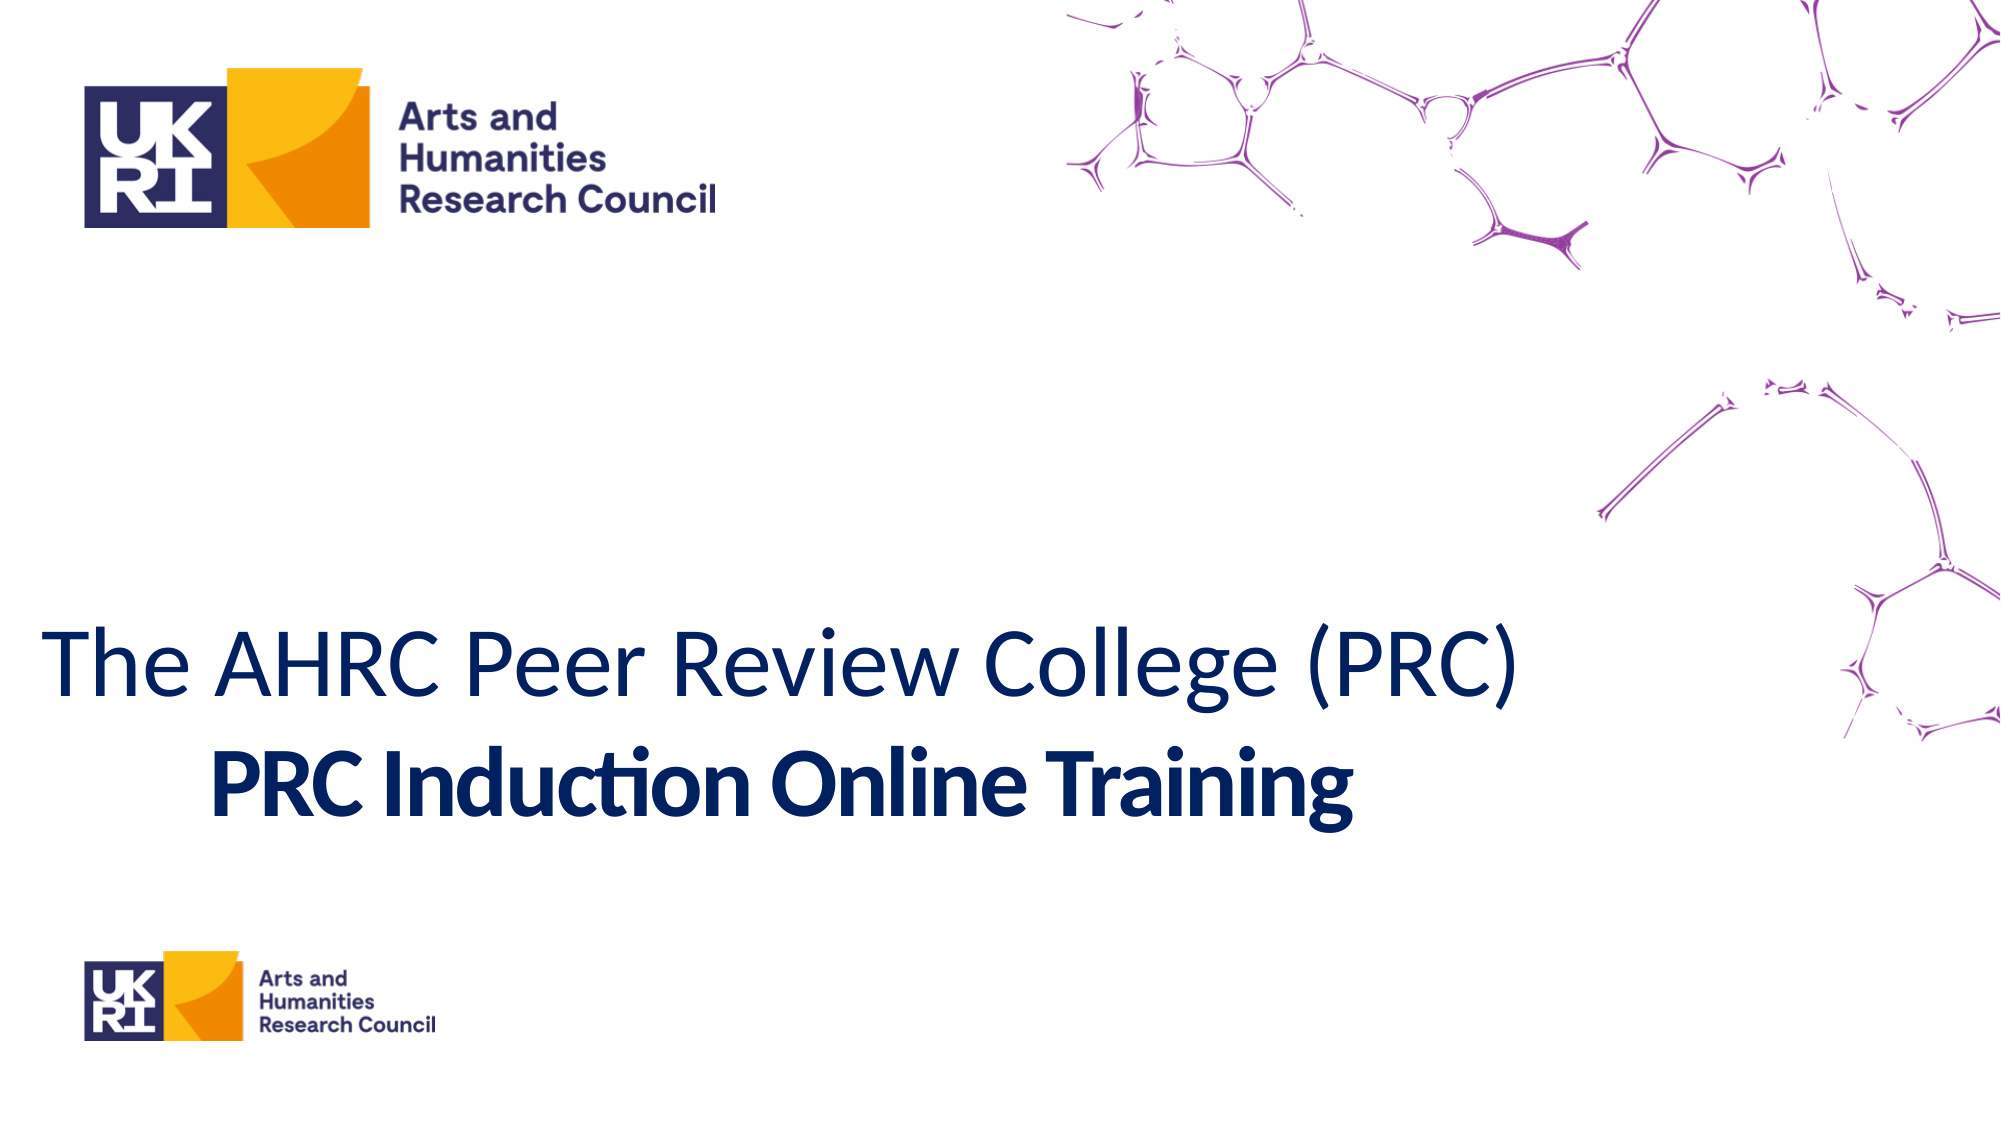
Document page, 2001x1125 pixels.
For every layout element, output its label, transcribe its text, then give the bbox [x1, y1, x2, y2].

picture [965, 0, 2000, 1125]
text_box The AHRC Peer Review College (PRC) PRC Induction Online Training [26, 469, 1737, 849]
picture [84, 68, 715, 228]
